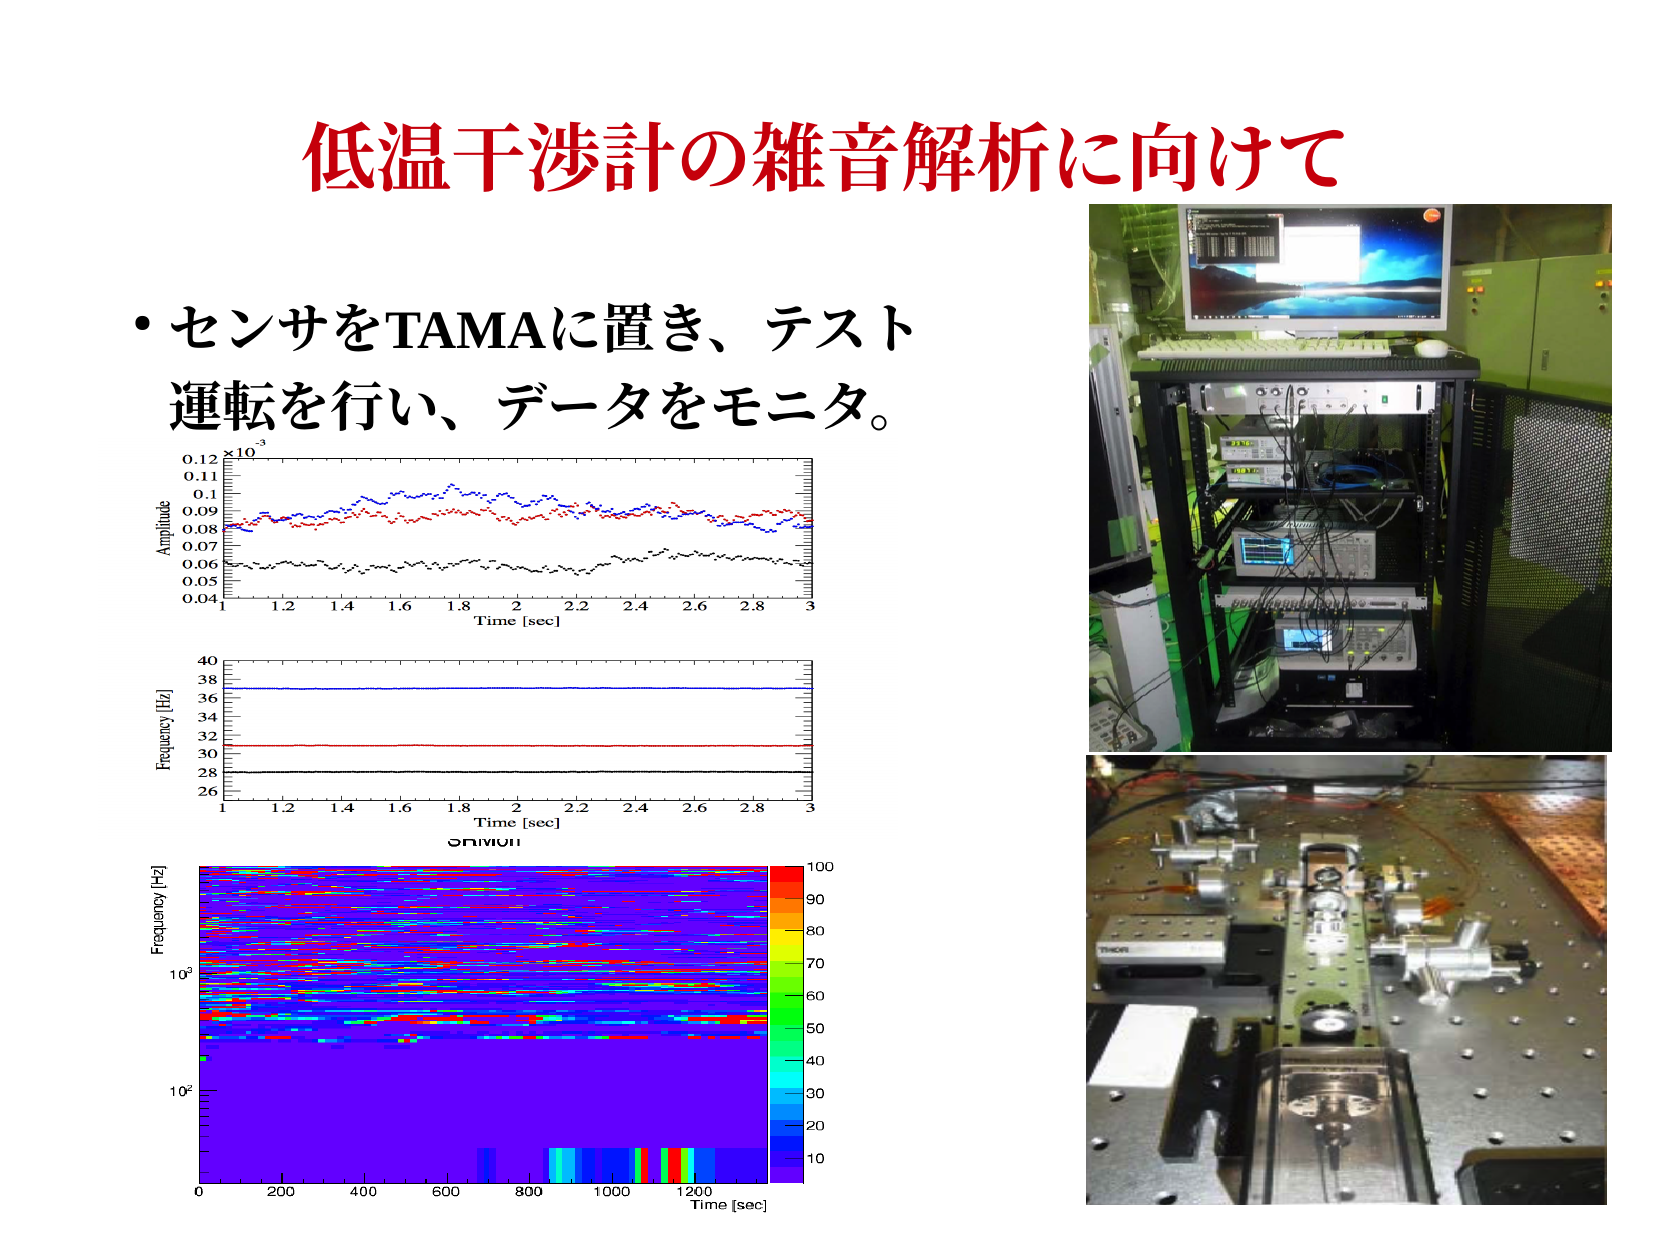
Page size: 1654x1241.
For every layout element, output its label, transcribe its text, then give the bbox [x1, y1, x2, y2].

picture [98, 435, 898, 1223]
text_box センサをTAMAに置き、テスト運転を行い、データをモニタ。 [118, 278, 945, 402]
title 低温干渉計の雑音解析に向けて [82, 49, 1571, 257]
picture [1086, 201, 1617, 1205]
